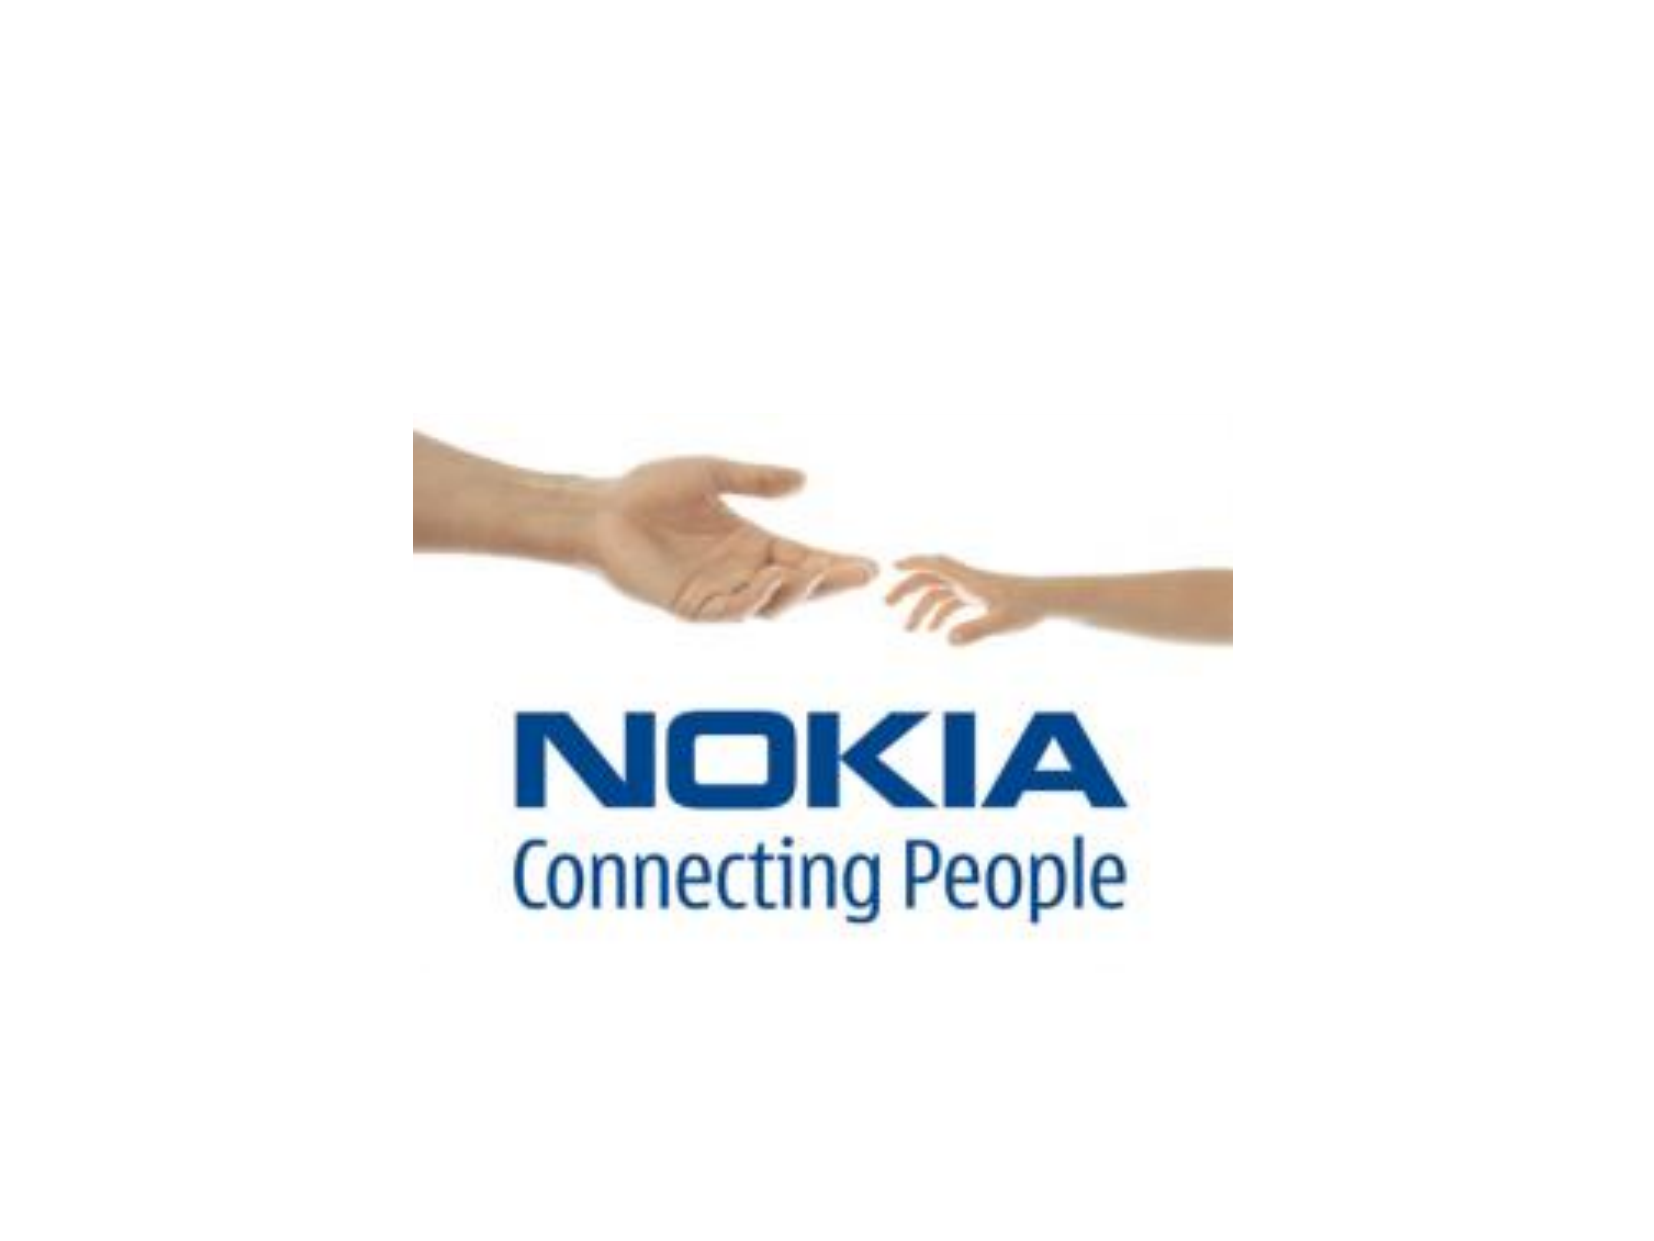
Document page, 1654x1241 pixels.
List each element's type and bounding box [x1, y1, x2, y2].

picture [413, 413, 1233, 973]
